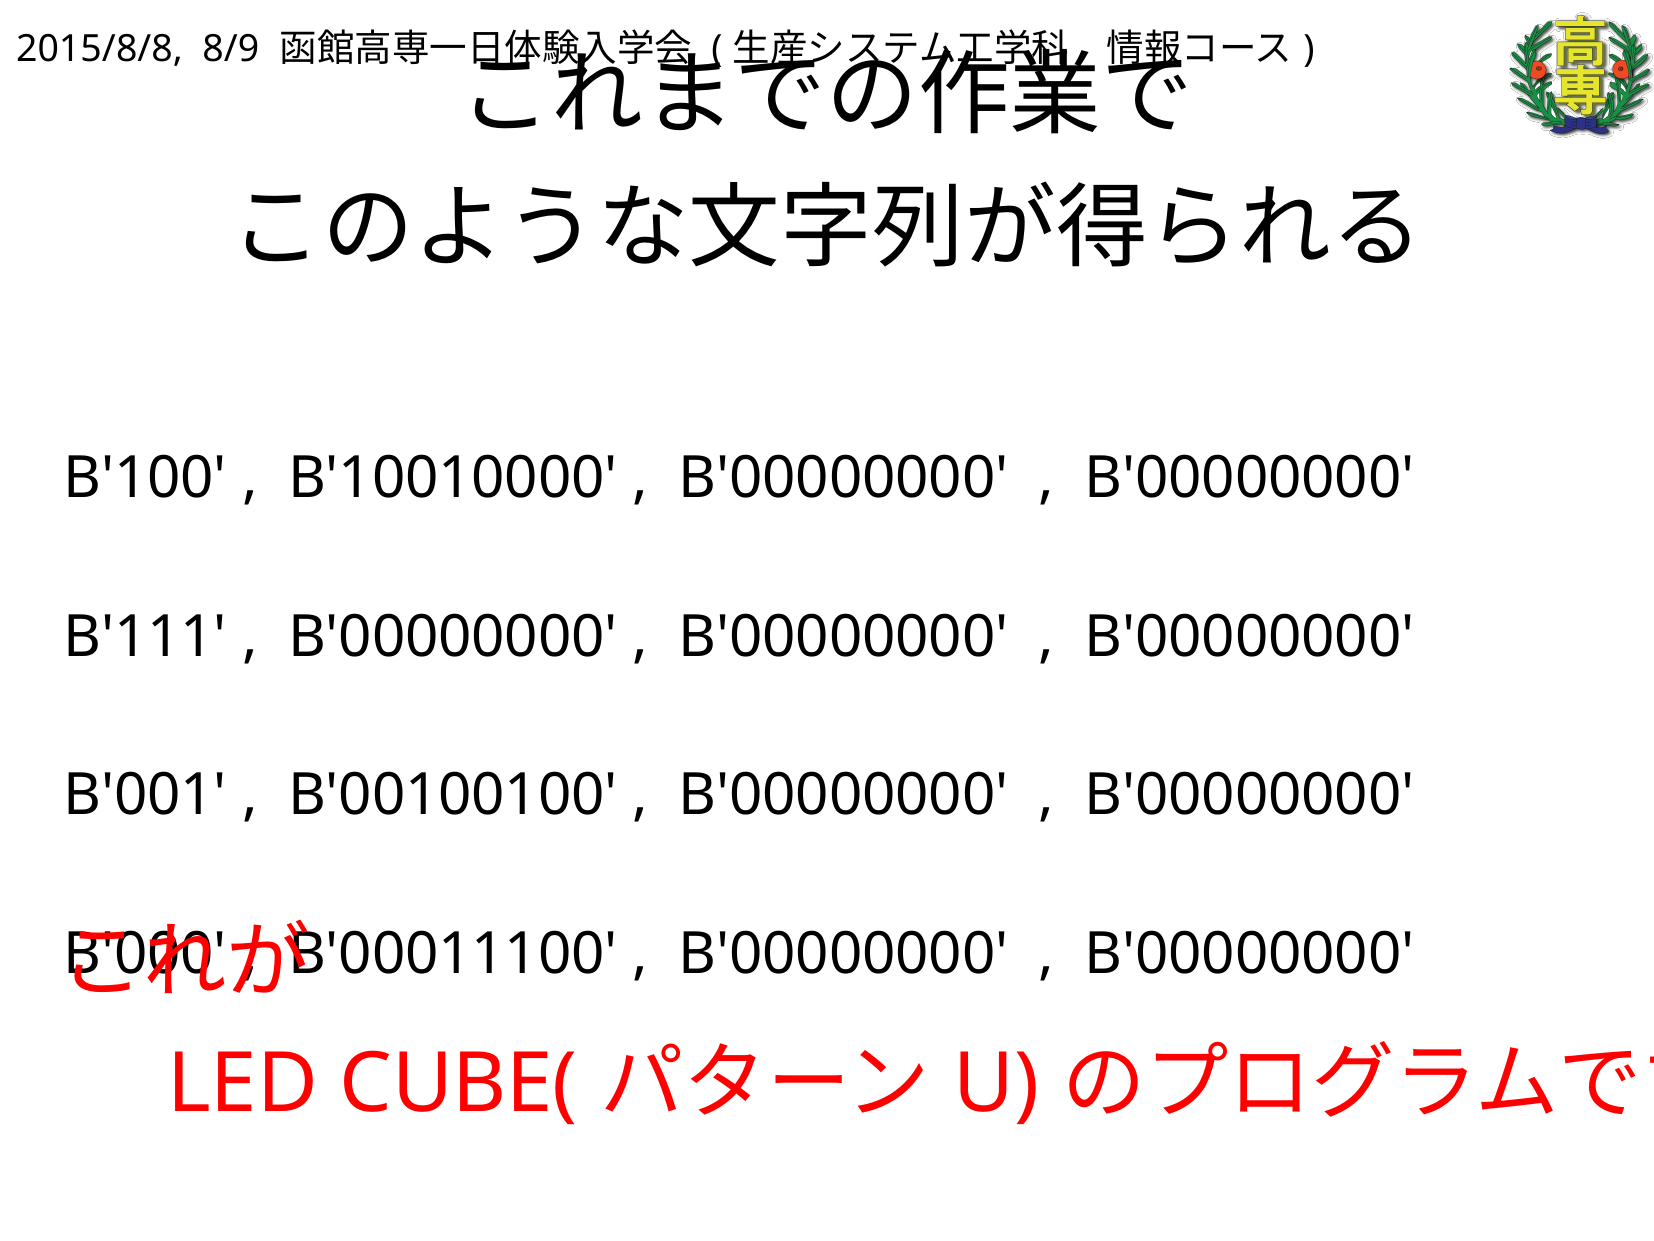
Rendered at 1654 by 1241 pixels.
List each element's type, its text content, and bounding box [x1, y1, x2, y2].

text_box B'100' , B'10010000' , B'00000000' , B'00000000' B'111' , B'00000000' , B'00000000' , B'00000000' B'001' , B'00100100' , B'00000000' , B'00000000' B'000' , B'00011100' , B'00000000' , B'00000000' [48, 428, 1555, 851]
picture [1506, 0, 1654, 157]
title これまでの作業で このような文字列が得られる [82, 49, 1571, 257]
text_box これが LED CUBE(パターンU)のプログラムです [45, 887, 1649, 1069]
